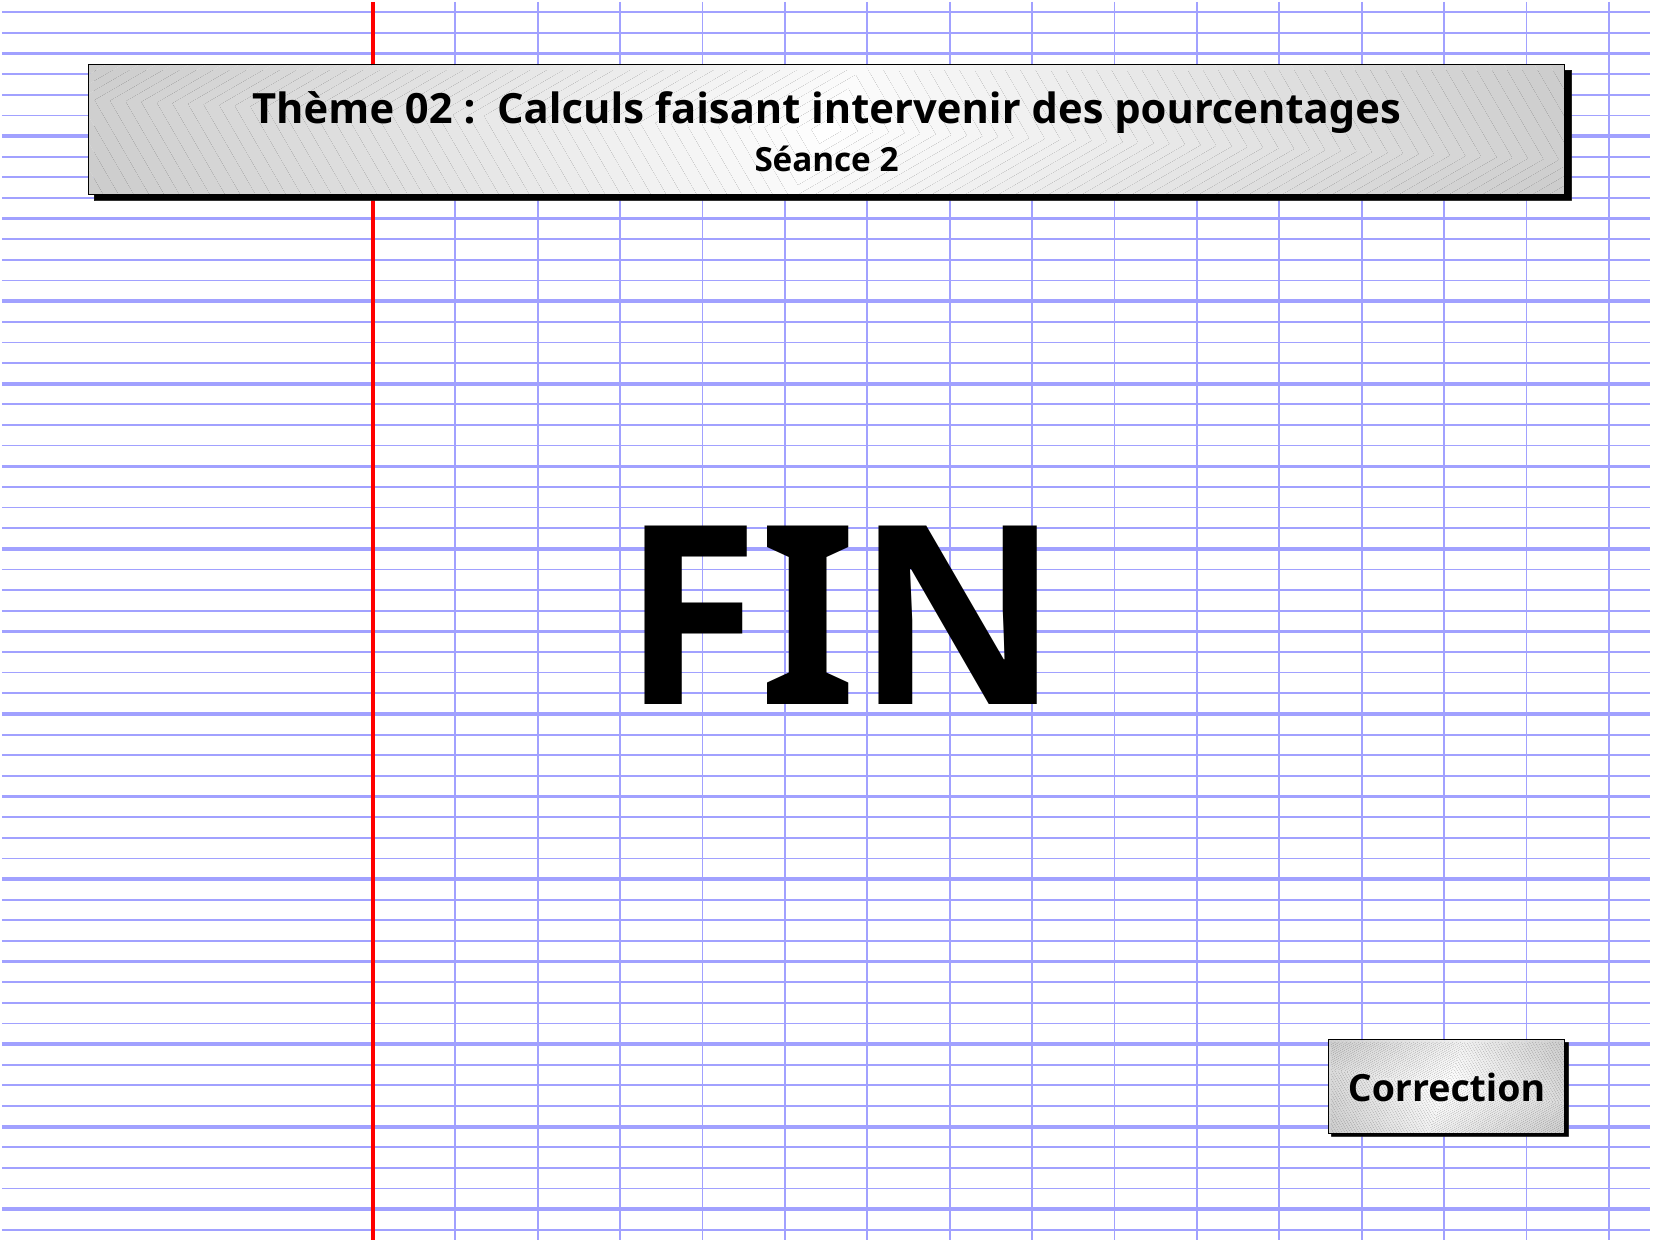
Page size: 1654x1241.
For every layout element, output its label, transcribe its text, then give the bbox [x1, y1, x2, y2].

text_box FIN [413, 429, 1270, 798]
picture [0, 0, 1654, 1241]
text_box Thème 02 : Calculs faisant intervenir des pourcentages Séance 2 [88, 64, 1565, 195]
text_box Correction [1328, 1039, 1565, 1134]
